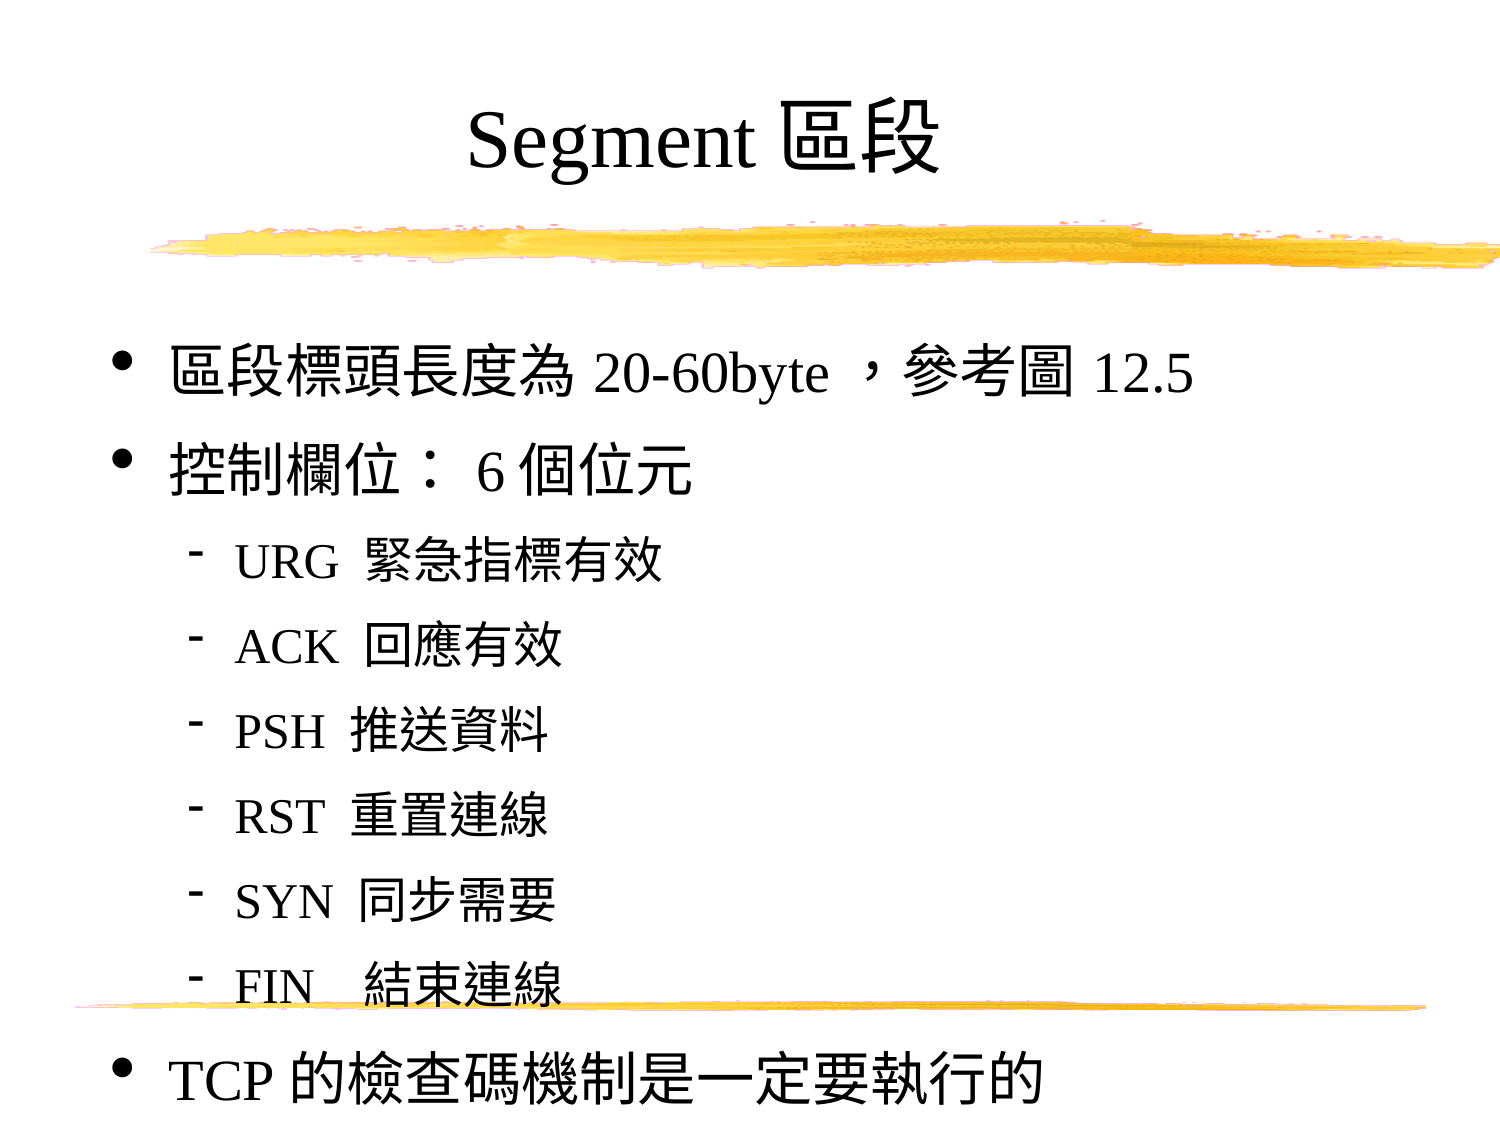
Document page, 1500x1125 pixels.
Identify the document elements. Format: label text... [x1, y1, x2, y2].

list 區段標頭長度為20-60byte，參考圖12.5 控制欄位：6個位元 URG 緊急指標有效 ACK 回應有效 PSH 推送資料 RST 重置連線 SYN 同步需要 FIN 結束連線 TCP的檢查碼機制是一定要執行的 [112, 324, 1388, 999]
picture [150, 215, 1500, 279]
title Segment區段 [66, 44, 1342, 218]
picture [75, 999, 1426, 1013]
